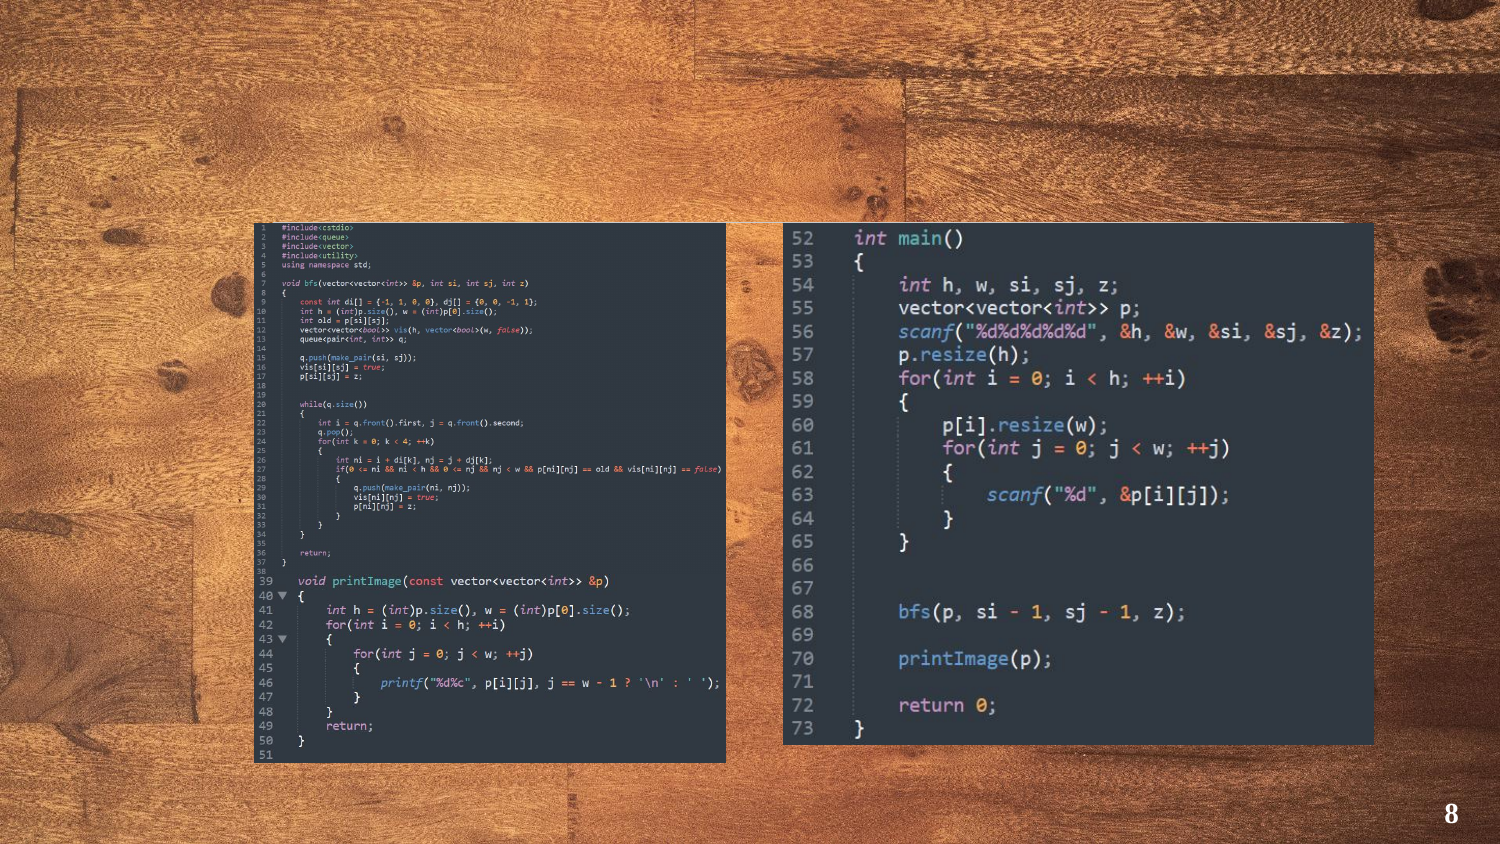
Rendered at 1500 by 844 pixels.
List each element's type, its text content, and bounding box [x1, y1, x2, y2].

picture [254, 223, 726, 763]
title 範例程式 [255, 117, 1341, 233]
picture [783, 223, 1374, 745]
slide_number 8 [1429, 779, 1500, 844]
